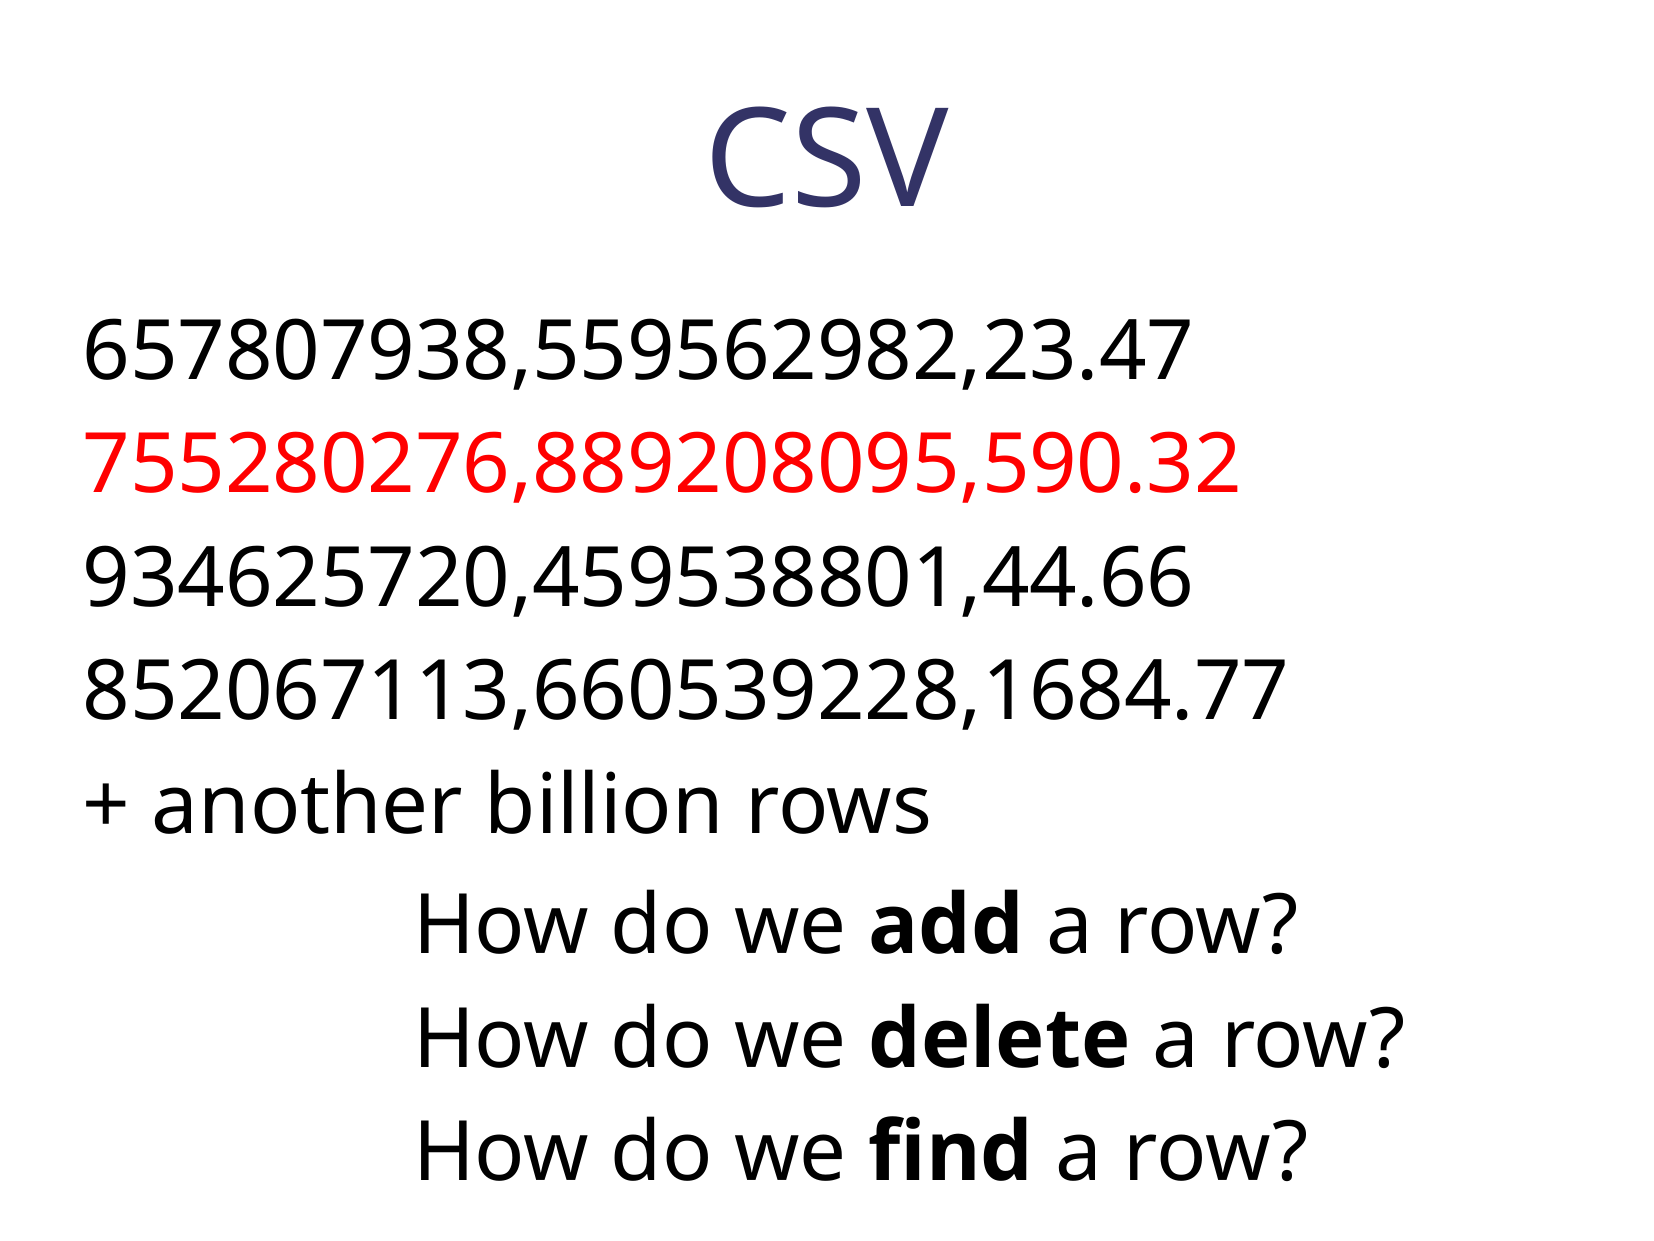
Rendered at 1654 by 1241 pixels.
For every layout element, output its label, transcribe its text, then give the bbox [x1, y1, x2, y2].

subtitle 657807938,559562982,23.47 755280276,889208095,590.32 934625720,459538801,44.66 852067113,660539228,1684.77 + another billion rows [82, 290, 1571, 798]
title CSV [82, 56, 1571, 250]
text_box How do we add a row? How do we delete a row? How do we find a row? [413, 864, 1565, 1241]
